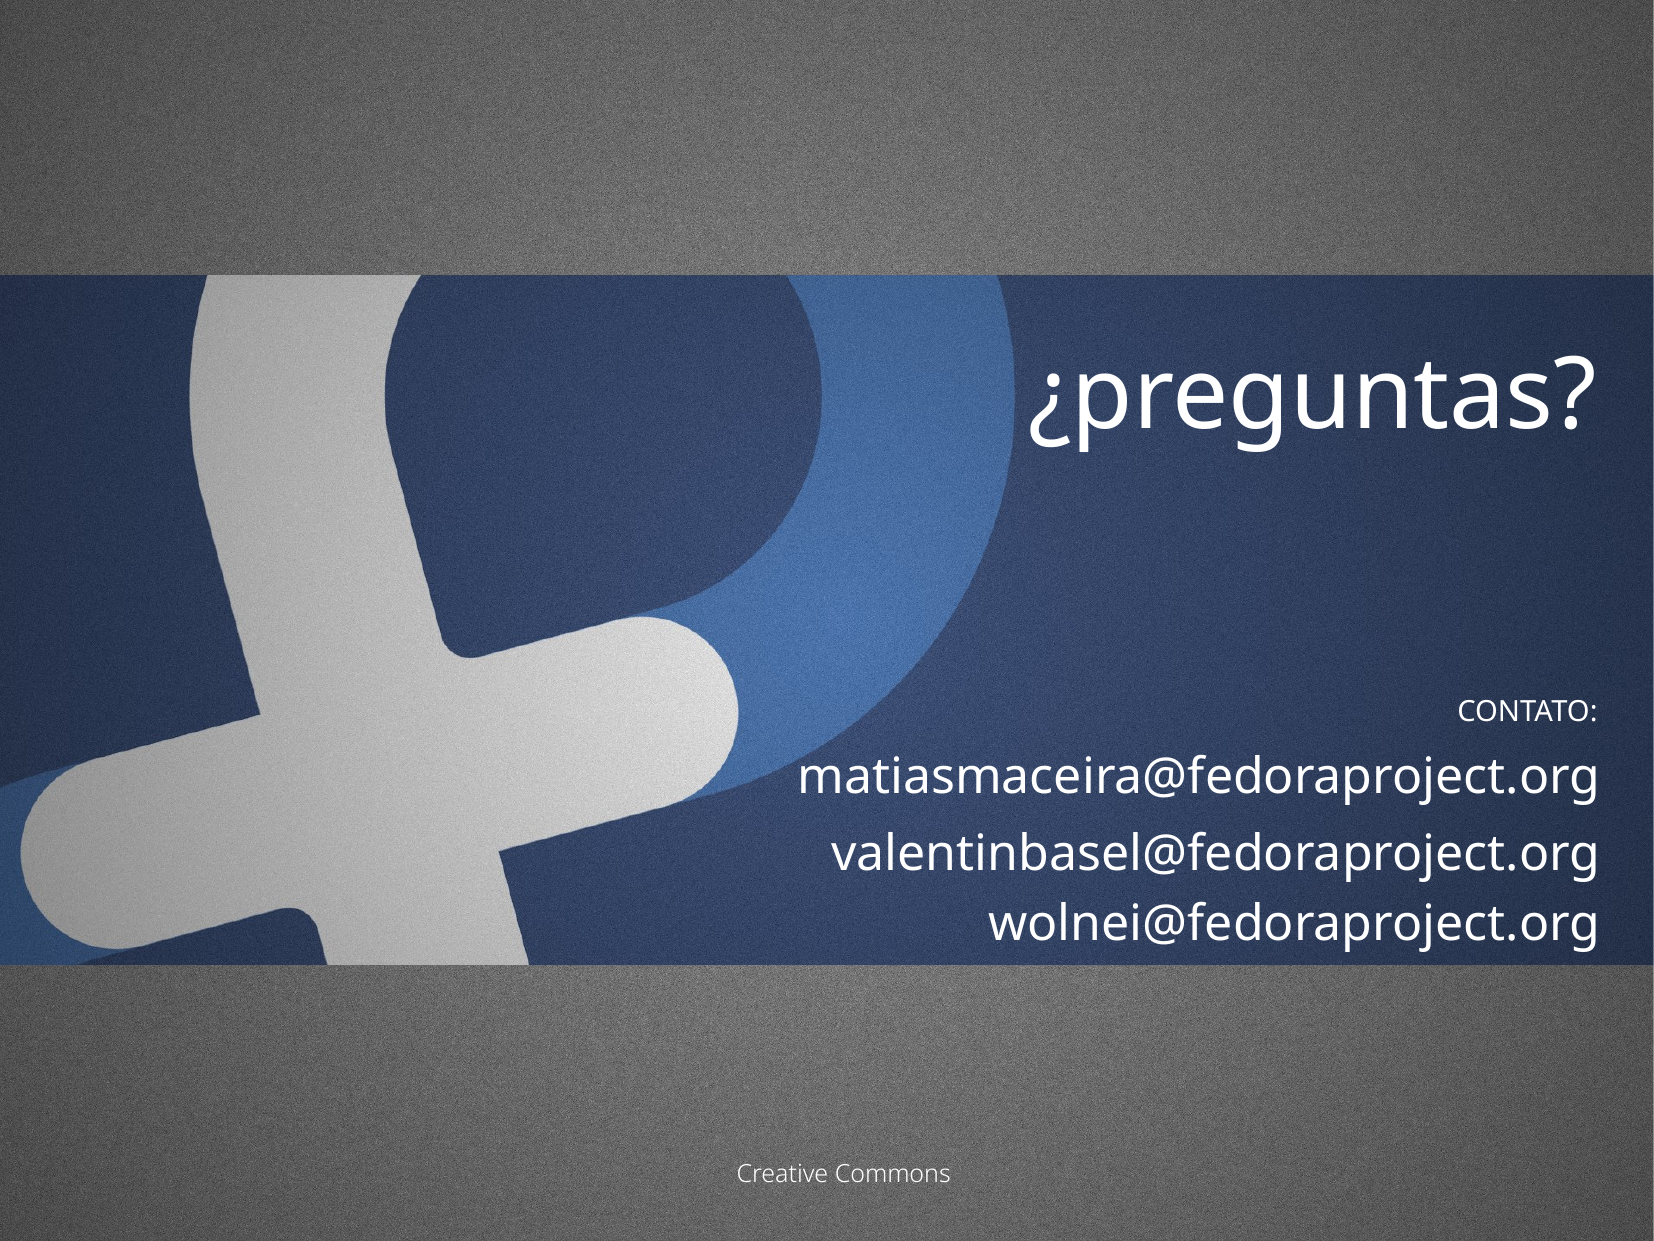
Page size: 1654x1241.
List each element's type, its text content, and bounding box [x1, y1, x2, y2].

text_box matiasmaceira@fedoraproject.org [80, 732, 1616, 803]
title ¿preguntas? [22, 338, 1598, 441]
picture [0, 0, 1654, 1241]
text_box CONTATO: [76, 683, 1613, 728]
text_box Creative Commons [75, 1126, 1613, 1197]
text_box wolnei@fedoraproject.org [80, 880, 1616, 950]
text_box valentinbasel@fedoraproject.org [80, 809, 1616, 880]
